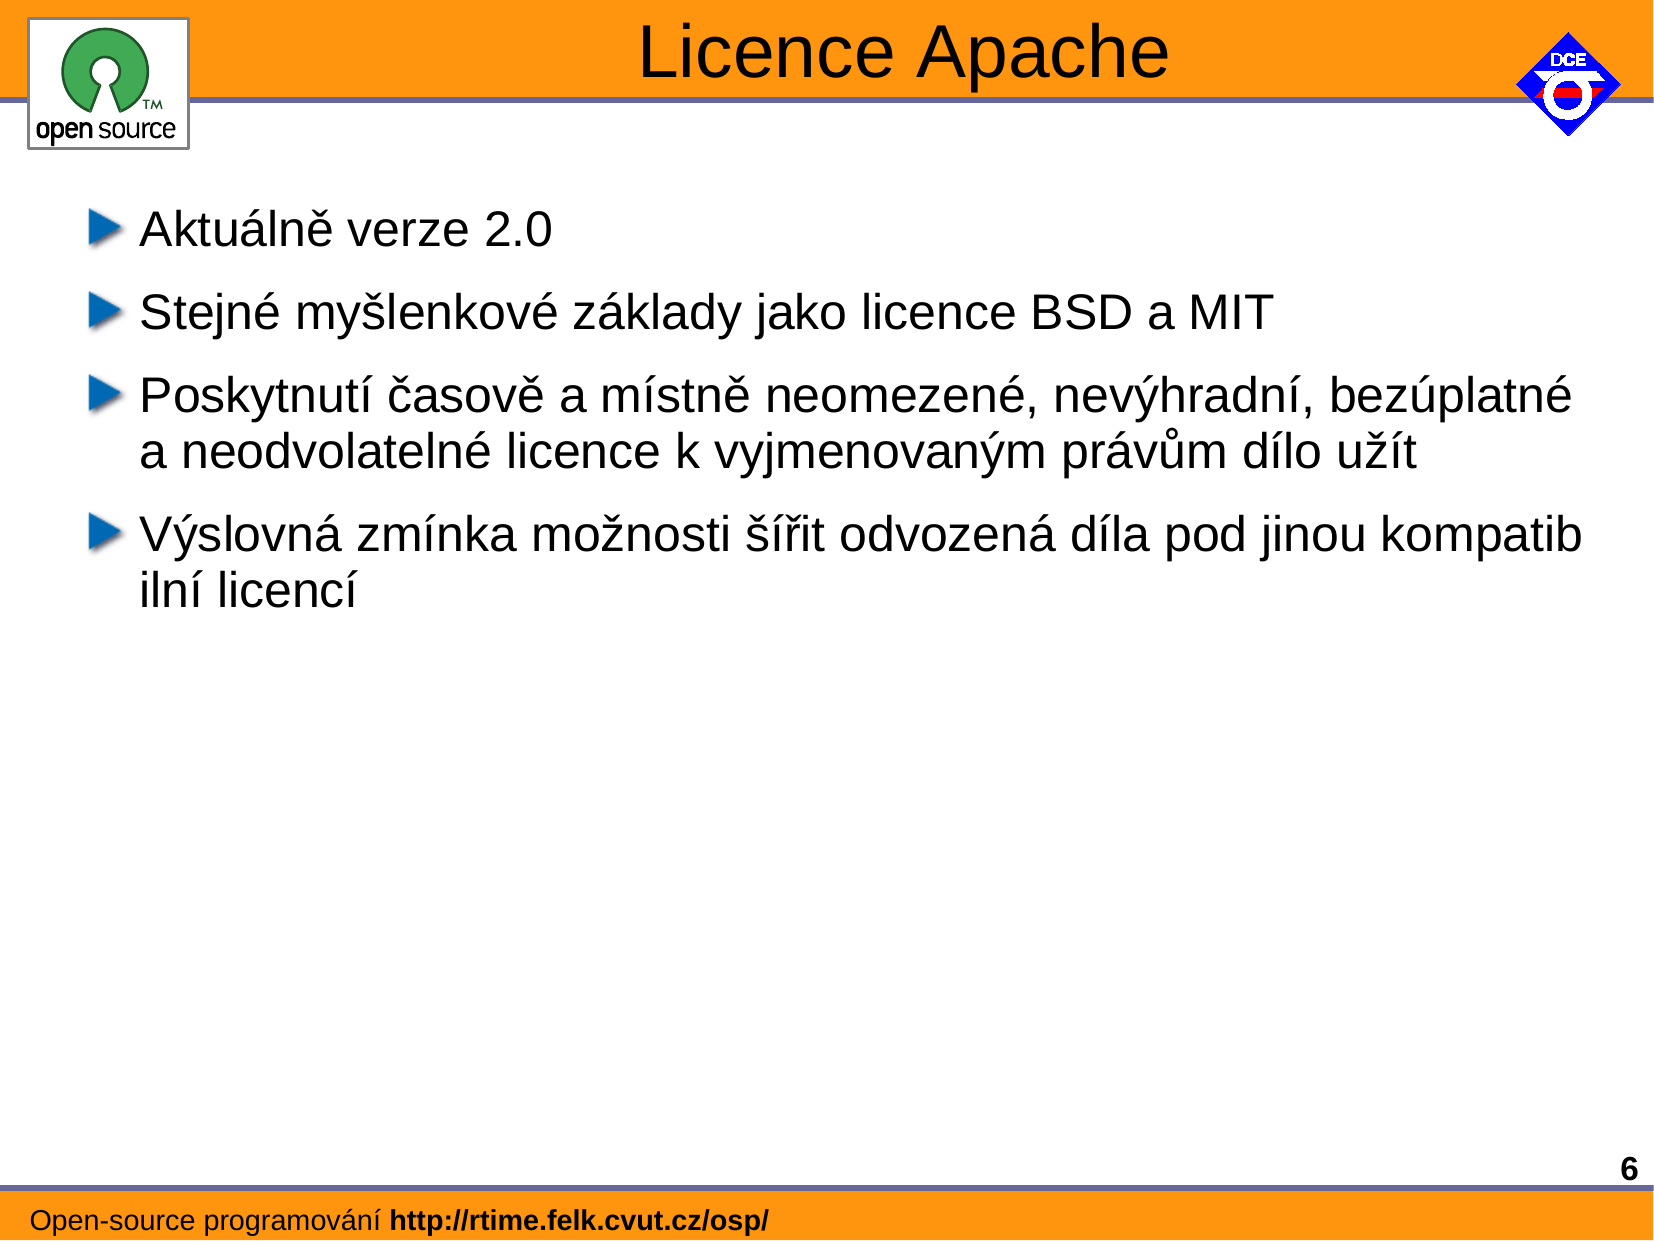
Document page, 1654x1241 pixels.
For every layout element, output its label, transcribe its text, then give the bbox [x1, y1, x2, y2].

list Aktuálně verze 2.0 Stejné myšlenkové základy jako licence BSD a MIT Poskytnutí časově a místně neomezené, nevýhradní, bezúplatné a neodvolatelné licence k vyjmenovaným právům dílo užít Výslovná zmínka možnosti šířit odvozená díla pod jinou kompatibilní licencí [68, 201, 1592, 1106]
title Licence Apache [178, 4, 1631, 98]
